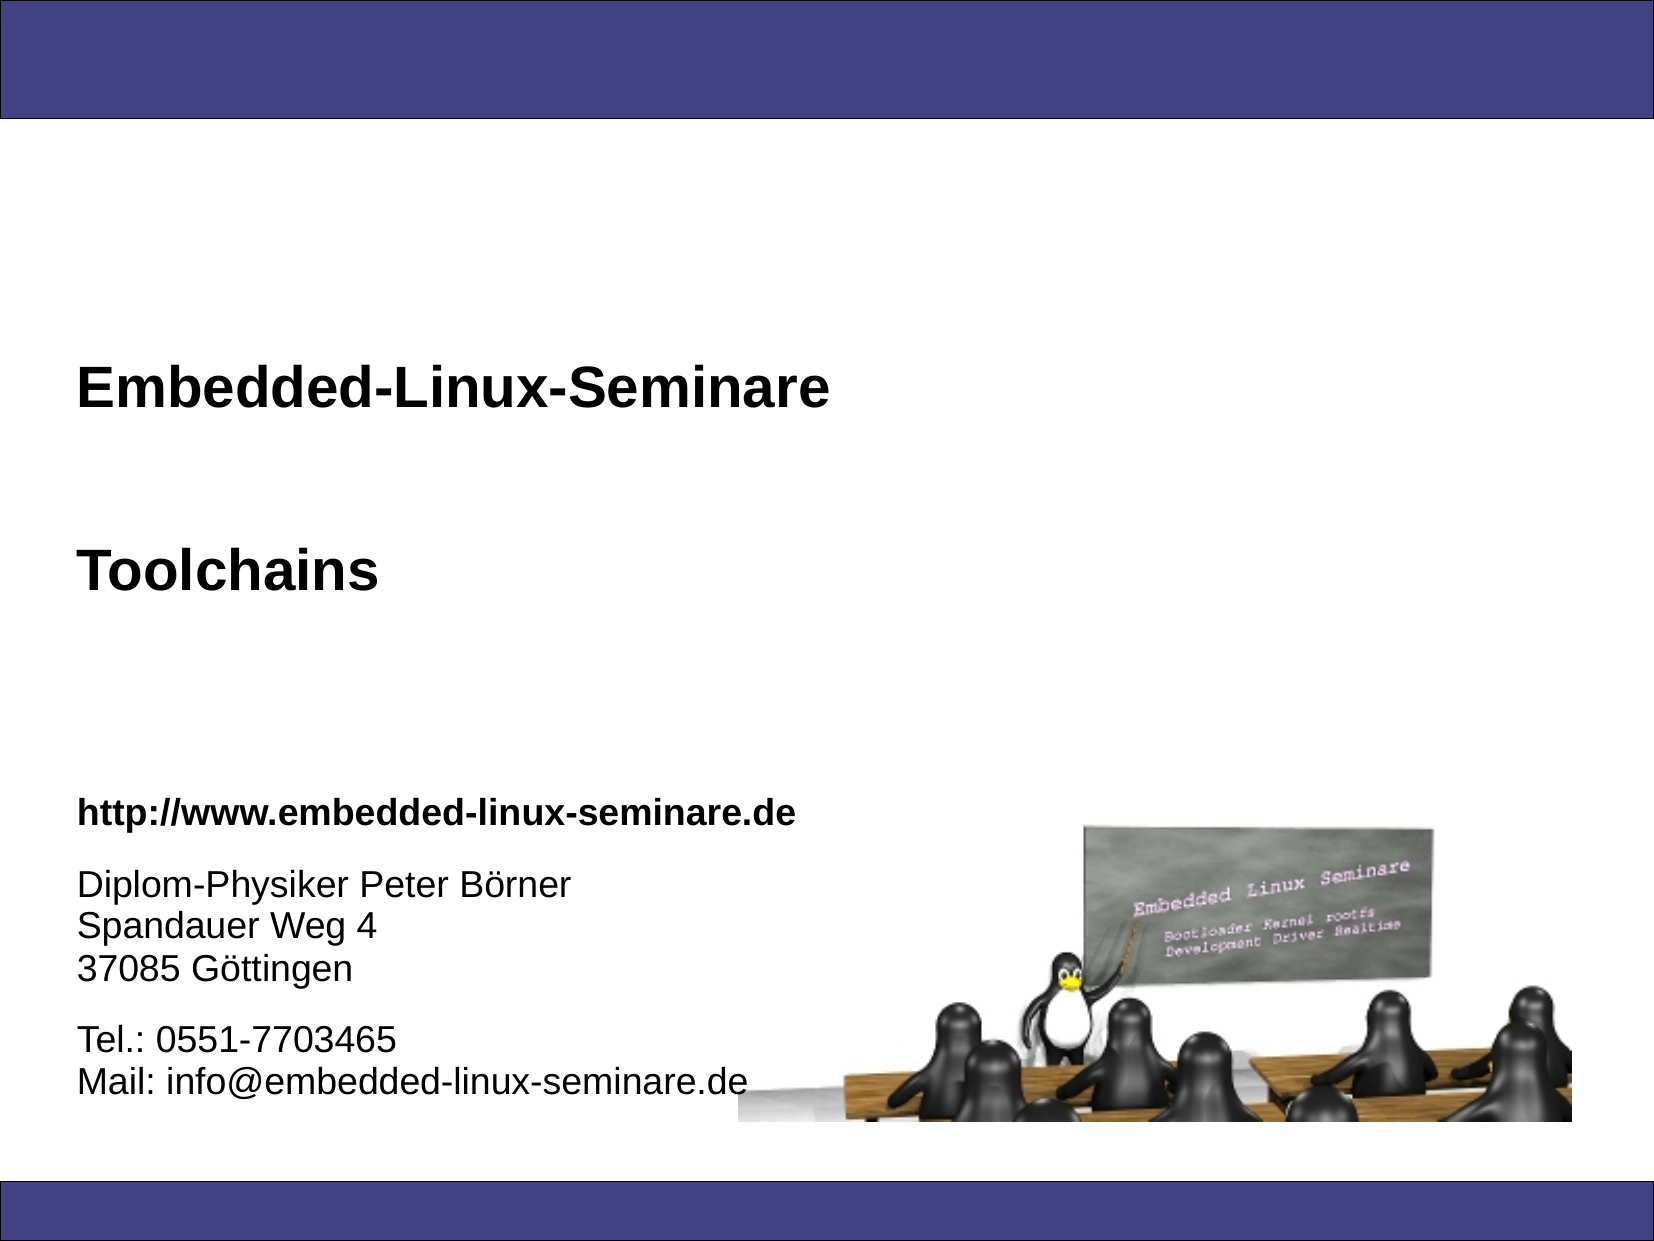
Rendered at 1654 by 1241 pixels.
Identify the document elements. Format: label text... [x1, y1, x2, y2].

picture [916, 809, 1572, 1123]
subtitle Embedded-Linux-Seminare Toolchains http://www.embedded-linux-seminare.de Diplom-Physiker Peter Börner Spandauer Weg 4 37085 Göttingen Tel.: 0551-7703465 Mail: info@embedded-linux-seminare.de [76, 354, 916, 1130]
